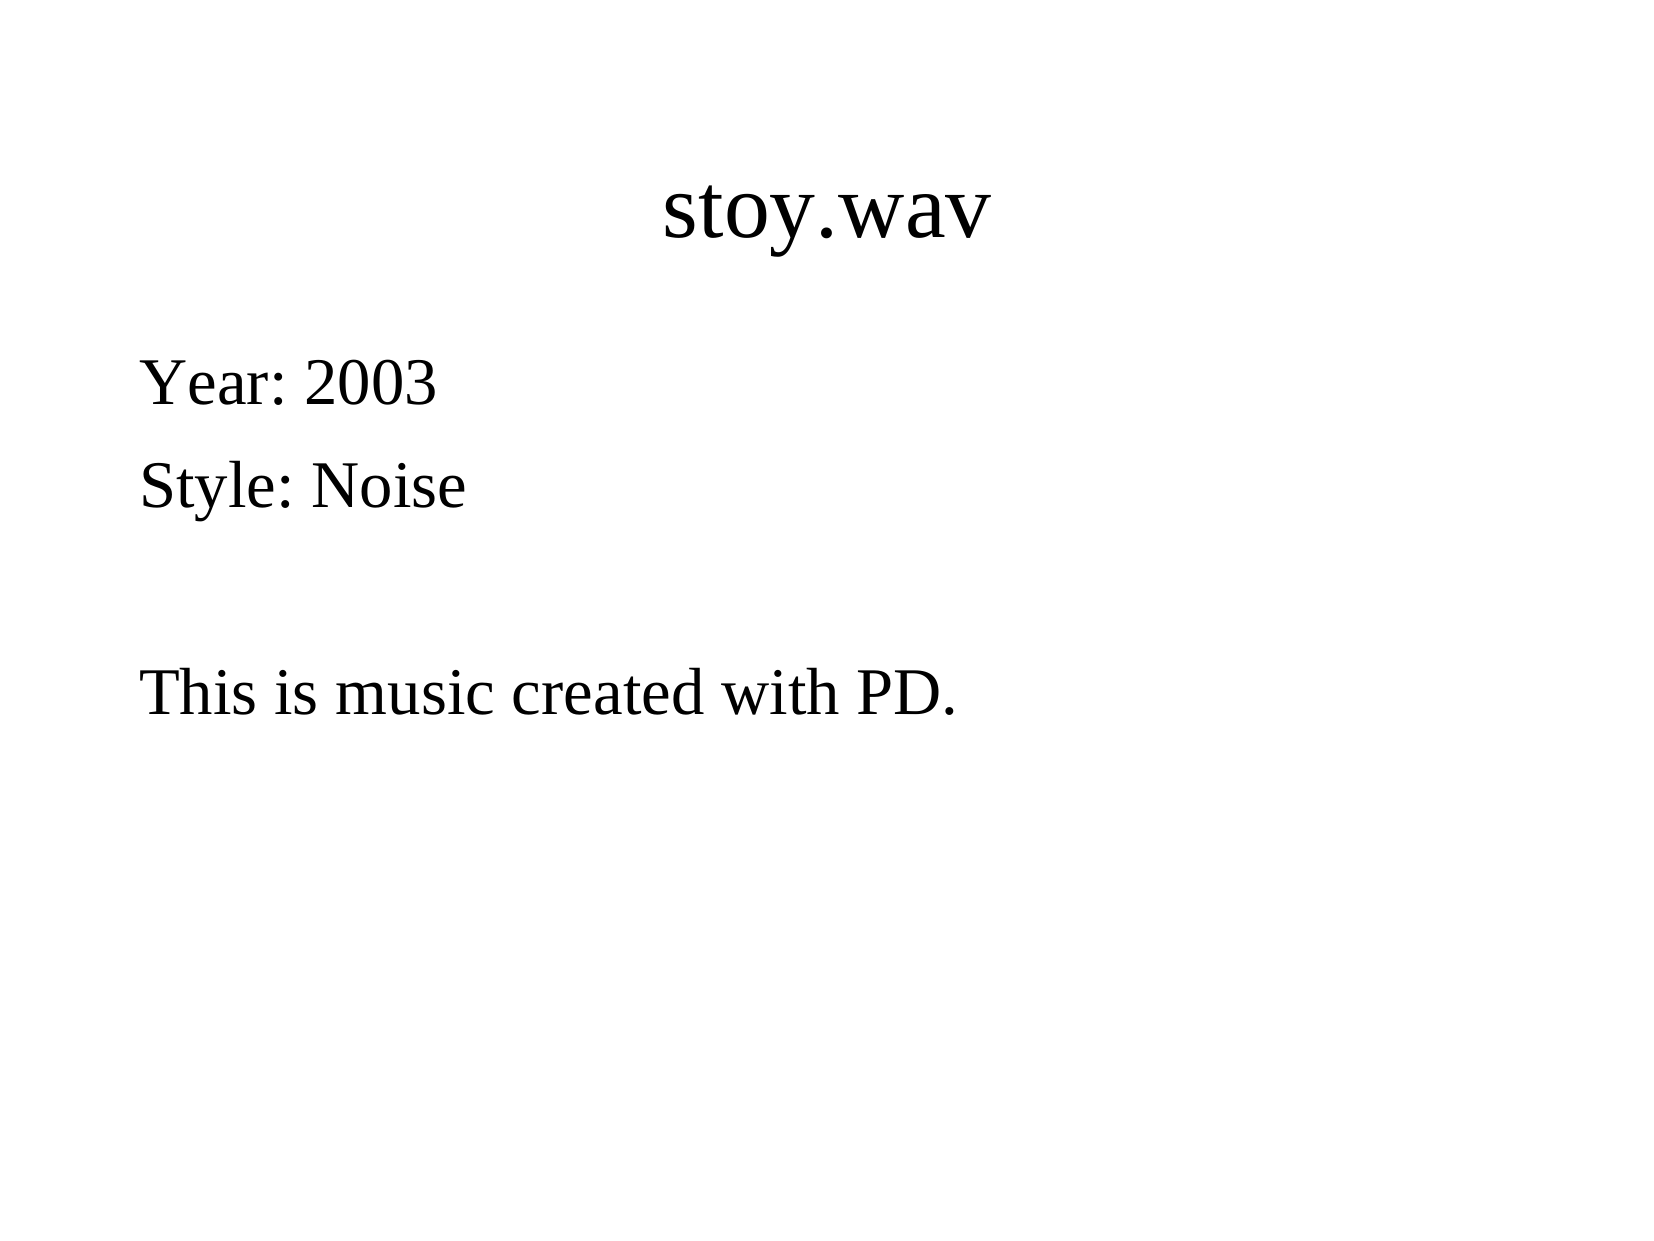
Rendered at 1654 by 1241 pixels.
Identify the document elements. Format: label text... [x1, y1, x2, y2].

title stoy.wav [121, 102, 1534, 311]
list Year: 2003 Style: Noise This is music created with PD. [121, 344, 1534, 1127]
